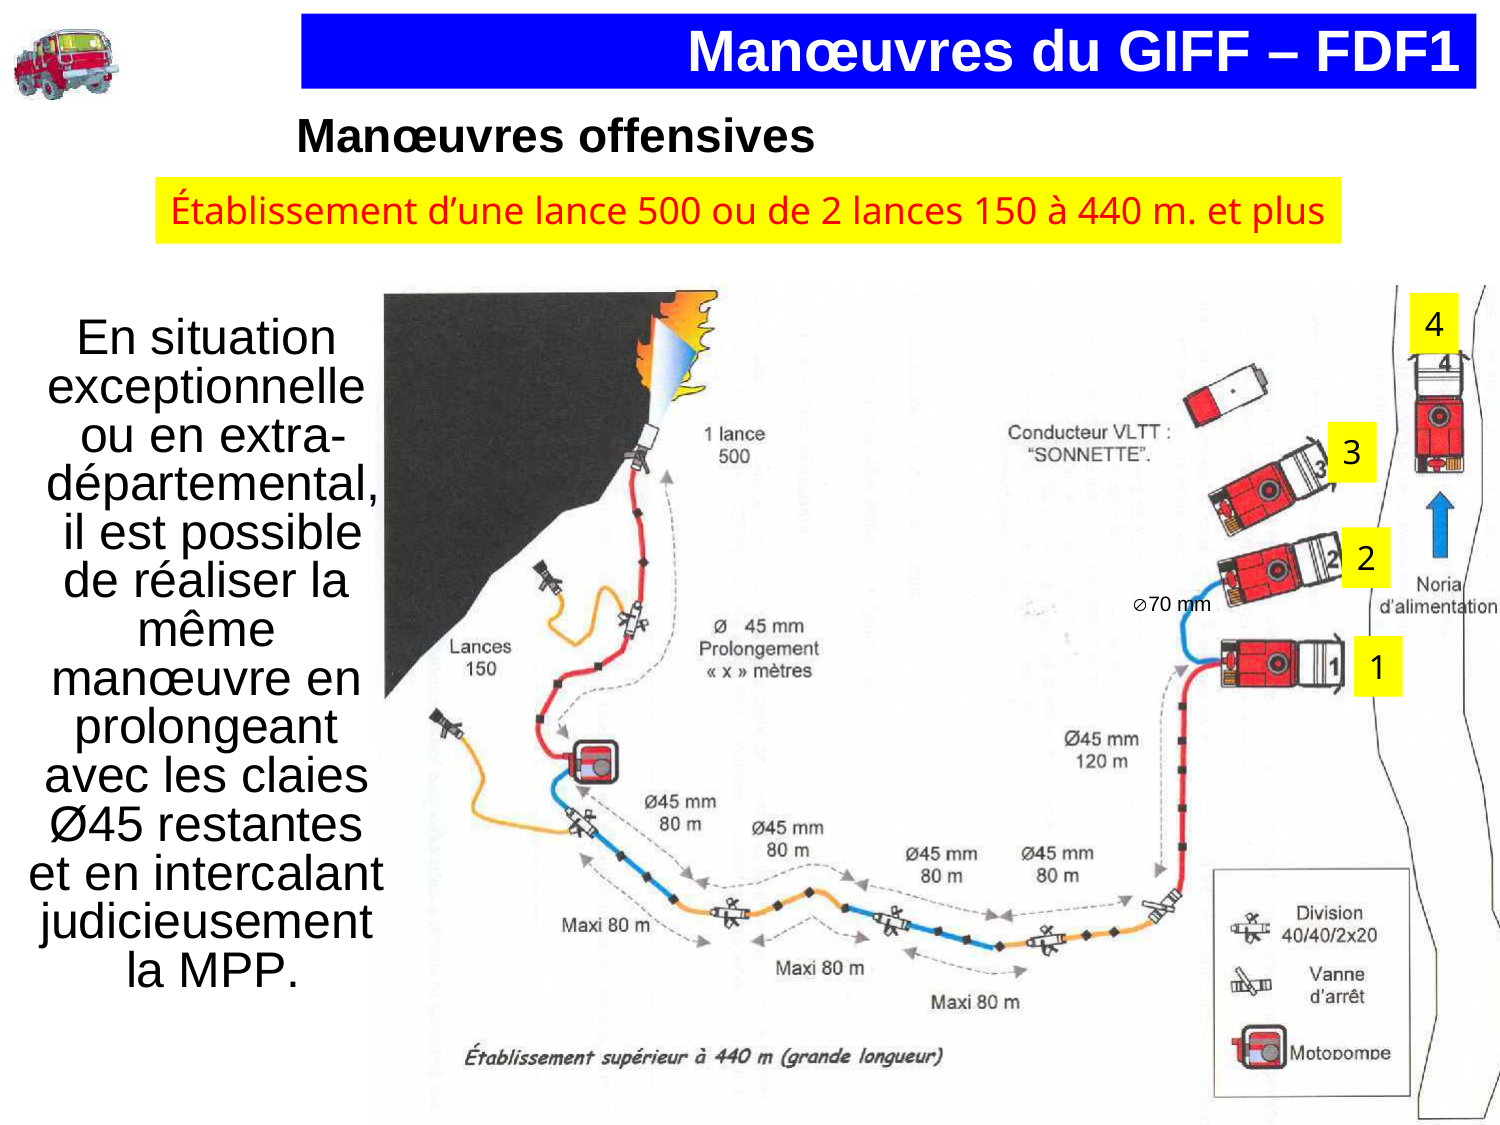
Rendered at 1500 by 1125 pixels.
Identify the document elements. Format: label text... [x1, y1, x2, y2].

text_box Manœuvres offensives [281, 101, 832, 172]
text_box Manœuvres du GIFF – FDF1 [301, 13, 1477, 89]
text_box Établissement d’une lance 500 ou de 2 lances 150 à 440 m. et plus [155, 177, 1342, 244]
text_box 1 [1353, 635, 1403, 697]
picture [375, 285, 1500, 1125]
text_box 3 [1327, 421, 1377, 483]
text_box 2 [1342, 527, 1391, 589]
text_box 4 [1410, 292, 1459, 354]
picture [14, 29, 119, 100]
text_box En situation exceptionnelle ou en extra- départemental, il est possible de réaliser la même manœuvre en prolongeant avec les claies Ø45 restantes et en intercalant judicieusement la MPP. [13, 324, 414, 1001]
text_box 70 mm [1117, 585, 1227, 624]
